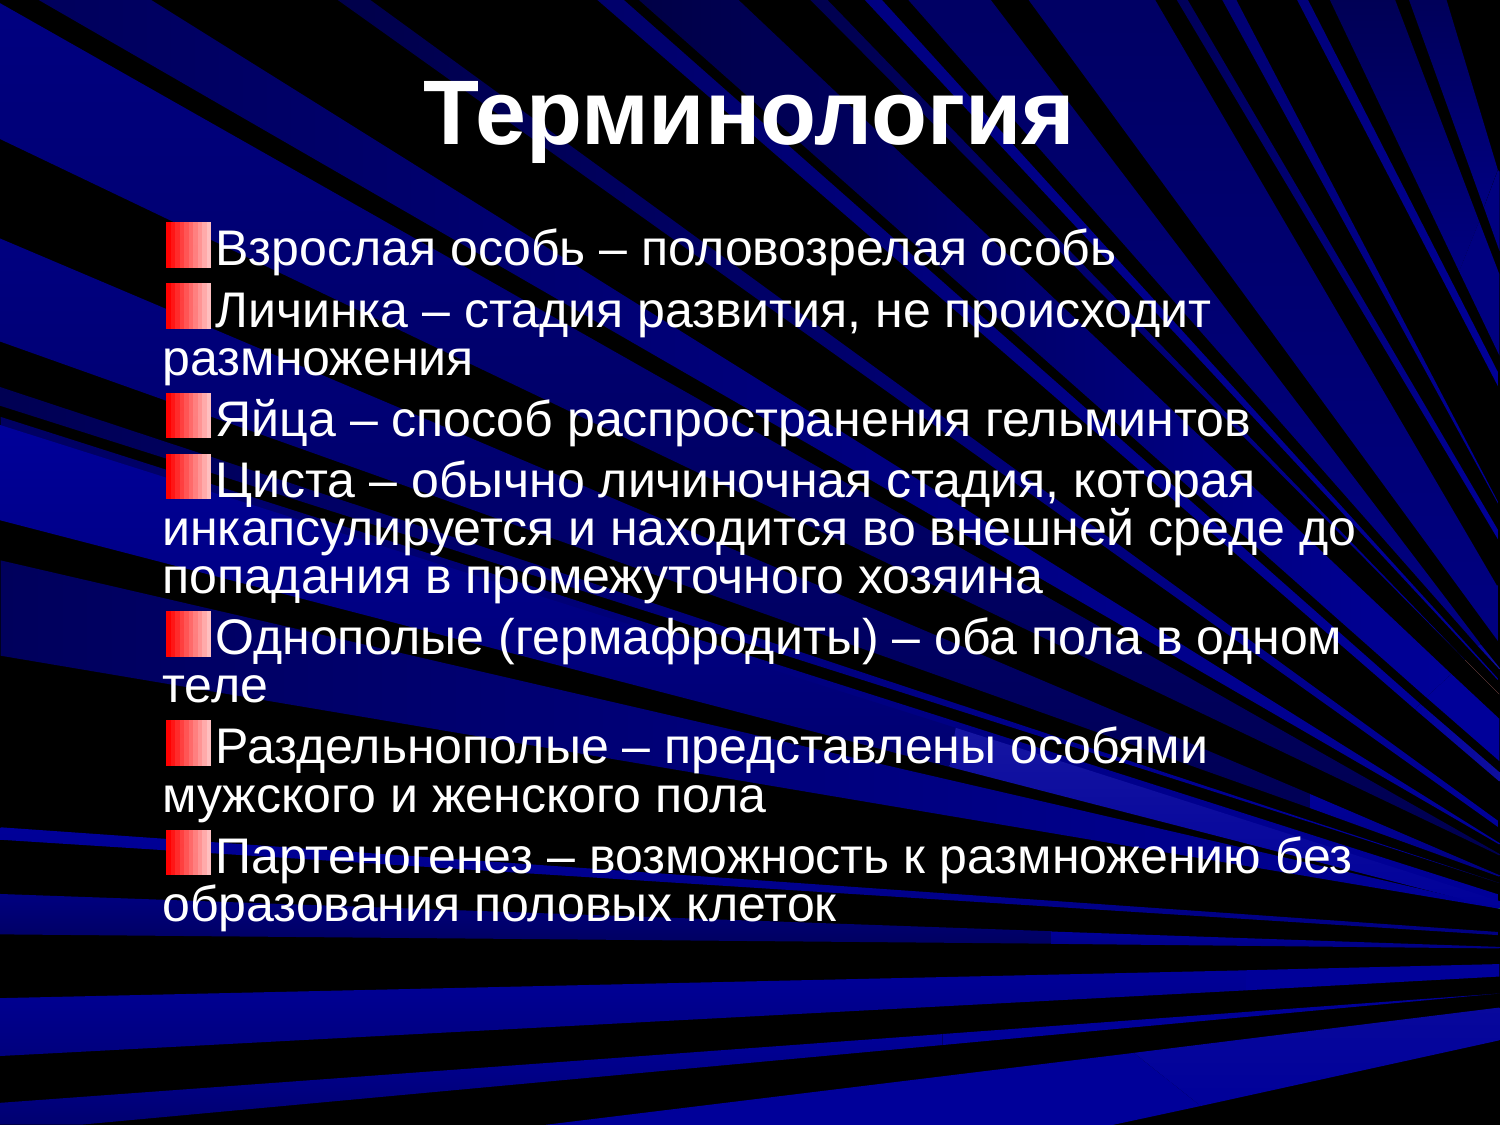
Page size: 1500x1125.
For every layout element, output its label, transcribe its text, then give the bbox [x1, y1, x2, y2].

list Взрослая особь – половозрелая особь Личинка – стадия развития, не происходит размножения Яйца – способ распространения гельминтов Циста – обычно личиночная стадия, которая инкапсулируется и находится во внешней среде до попадания в промежуточного хозяина Однополые (гермафродиты) – оба пола в одном теле Раздельнополые – представлены особями мужского и женского пола Партеногенез – возможность к размножению без образования половых клеток [147, 220, 1400, 1047]
title Терминология [75, 45, 1425, 234]
